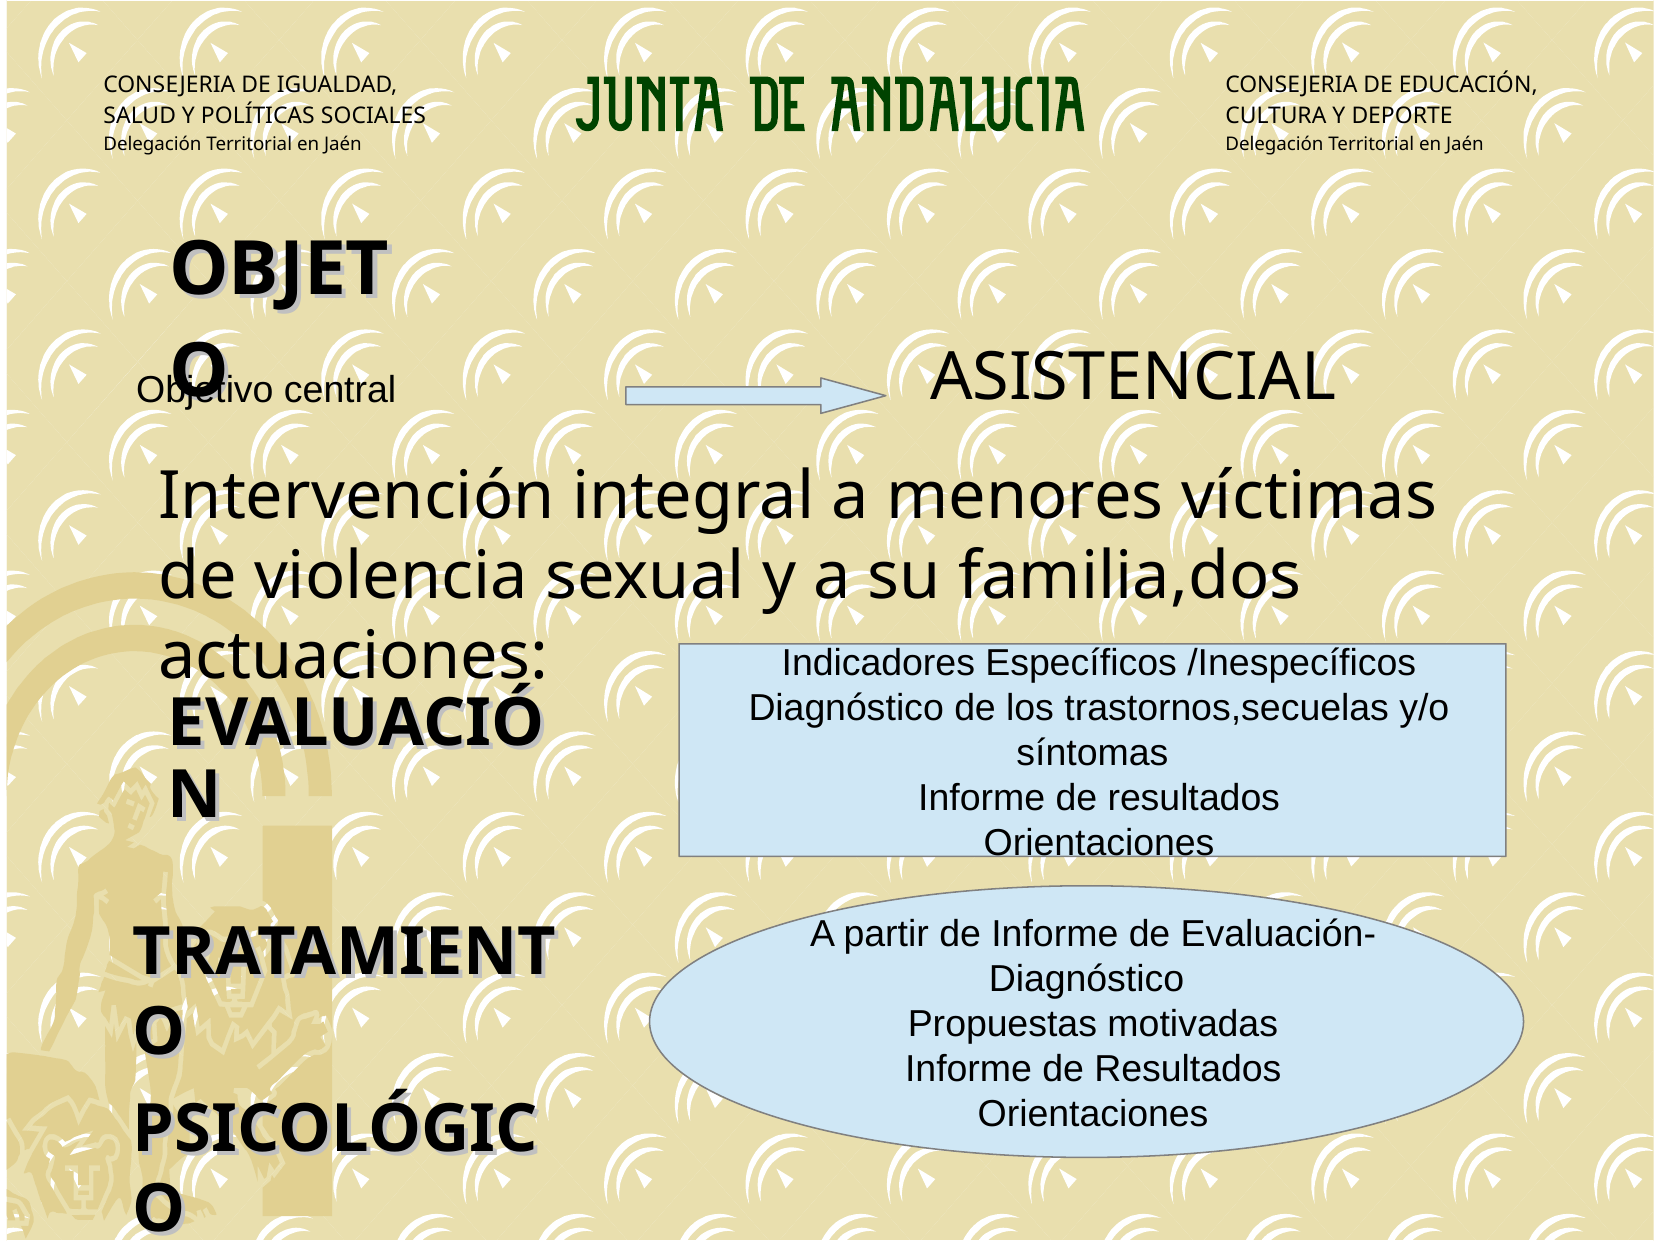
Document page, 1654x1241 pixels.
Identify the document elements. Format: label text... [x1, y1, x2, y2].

text_box A partir de Informe de Evaluación-Diagnóstico Propuestas motivadas Informe de Resultados Orientaciones [649, 885, 1524, 1158]
text_box CONSEJERIA DE IGUALDAD, SALUD Y POLÍTICAS SOCIALES Delegación Territorial en Jaén [88, 60, 464, 148]
text_box TRATAMIENTO PSICOLÓGICO [118, 900, 581, 1241]
picture [6, 0, 1654, 1241]
text_box ASISTENCIAL [915, 324, 1453, 421]
text_box Intervención integral a menores víctimas de violencia sexual y a su familia,dos actuaciones: [143, 444, 1506, 701]
text_box Objetivo central [121, 336, 650, 473]
text_box [625, 377, 886, 414]
text_box Indicadores Específicos /Inespecíficos Diagnóstico de los trastornos,secuelas y/o síntomas Informe de resultados Orientaciones [679, 643, 1506, 857]
text_box OBJETO [154, 206, 443, 306]
text_box CONSEJERIA DE EDUCACIÓN, CULTURA Y DEPORTE Delegación Territorial en Jaén [1210, 60, 1575, 148]
text_box EVALUACIÓN [152, 680, 591, 840]
